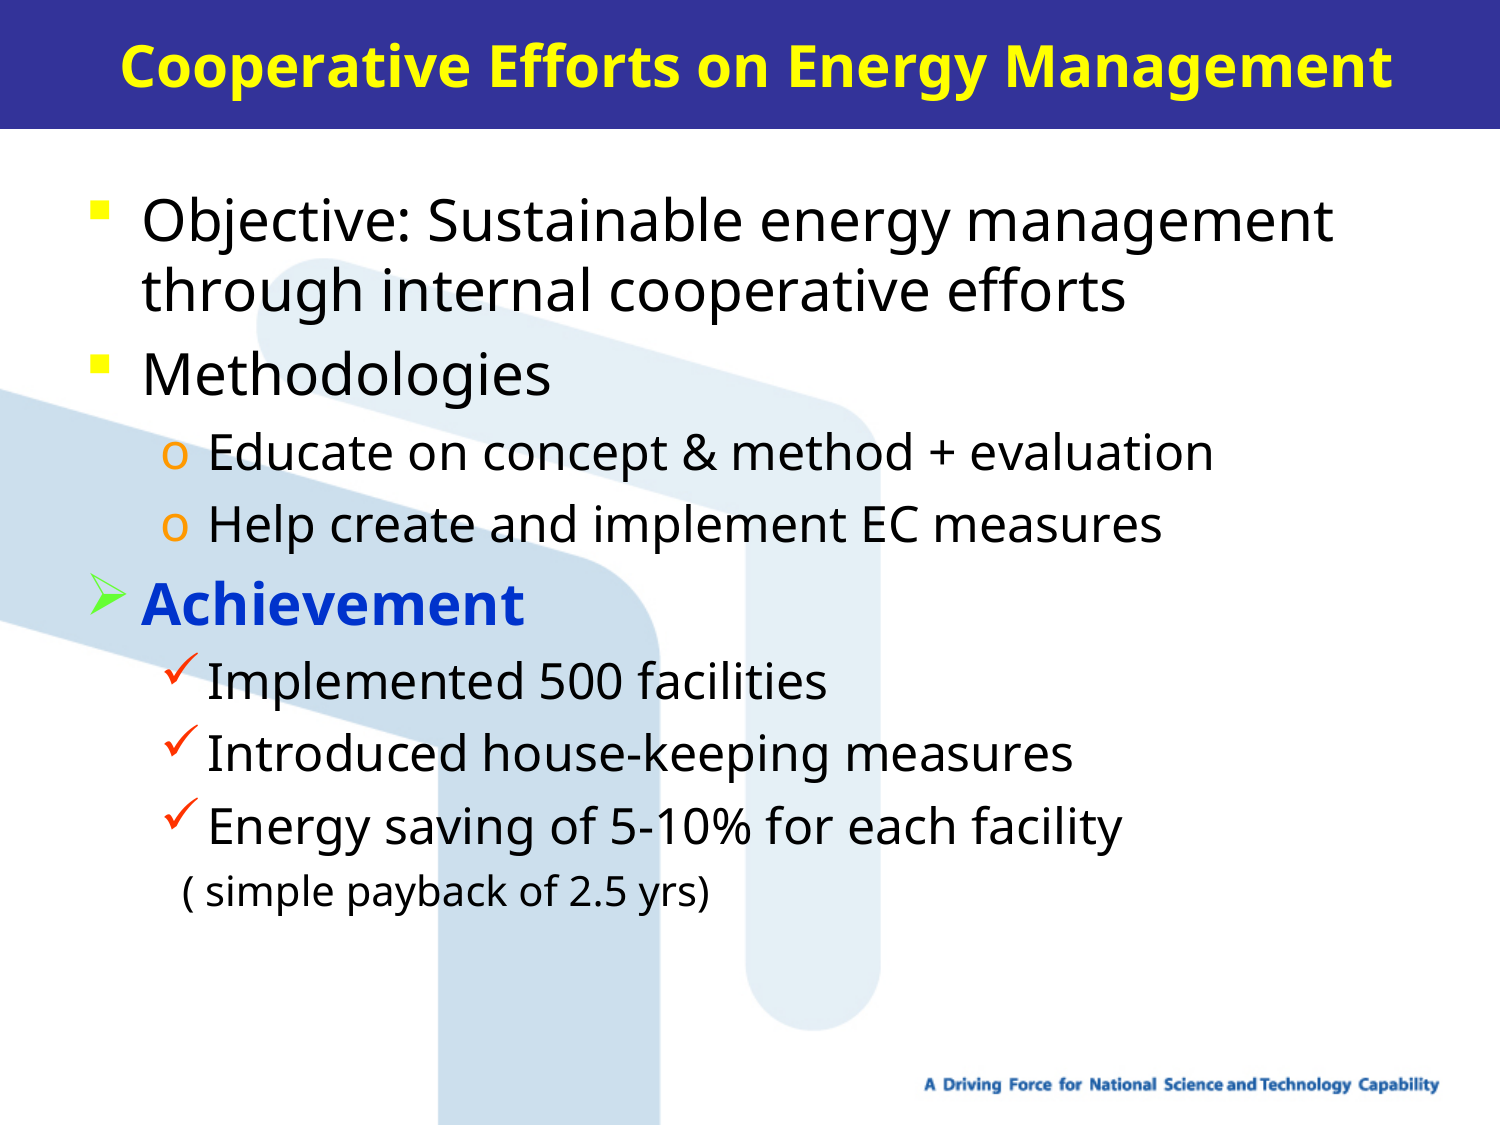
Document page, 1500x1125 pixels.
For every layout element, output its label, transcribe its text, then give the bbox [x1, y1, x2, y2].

picture [0, 129, 1500, 1125]
title Cooperative Efforts on Energy Management [0, 0, 1500, 129]
list Objective: Sustainable energy management through internal cooperative efforts Methodologies Educate on concept & method + evaluation Help create and implement EC measures Achievement Implemented 500 facilities Introduced house-keeping measures Energy saving of 5-10% for each facility ( simple payback of 2.5 yrs) [70, 175, 1453, 1050]
